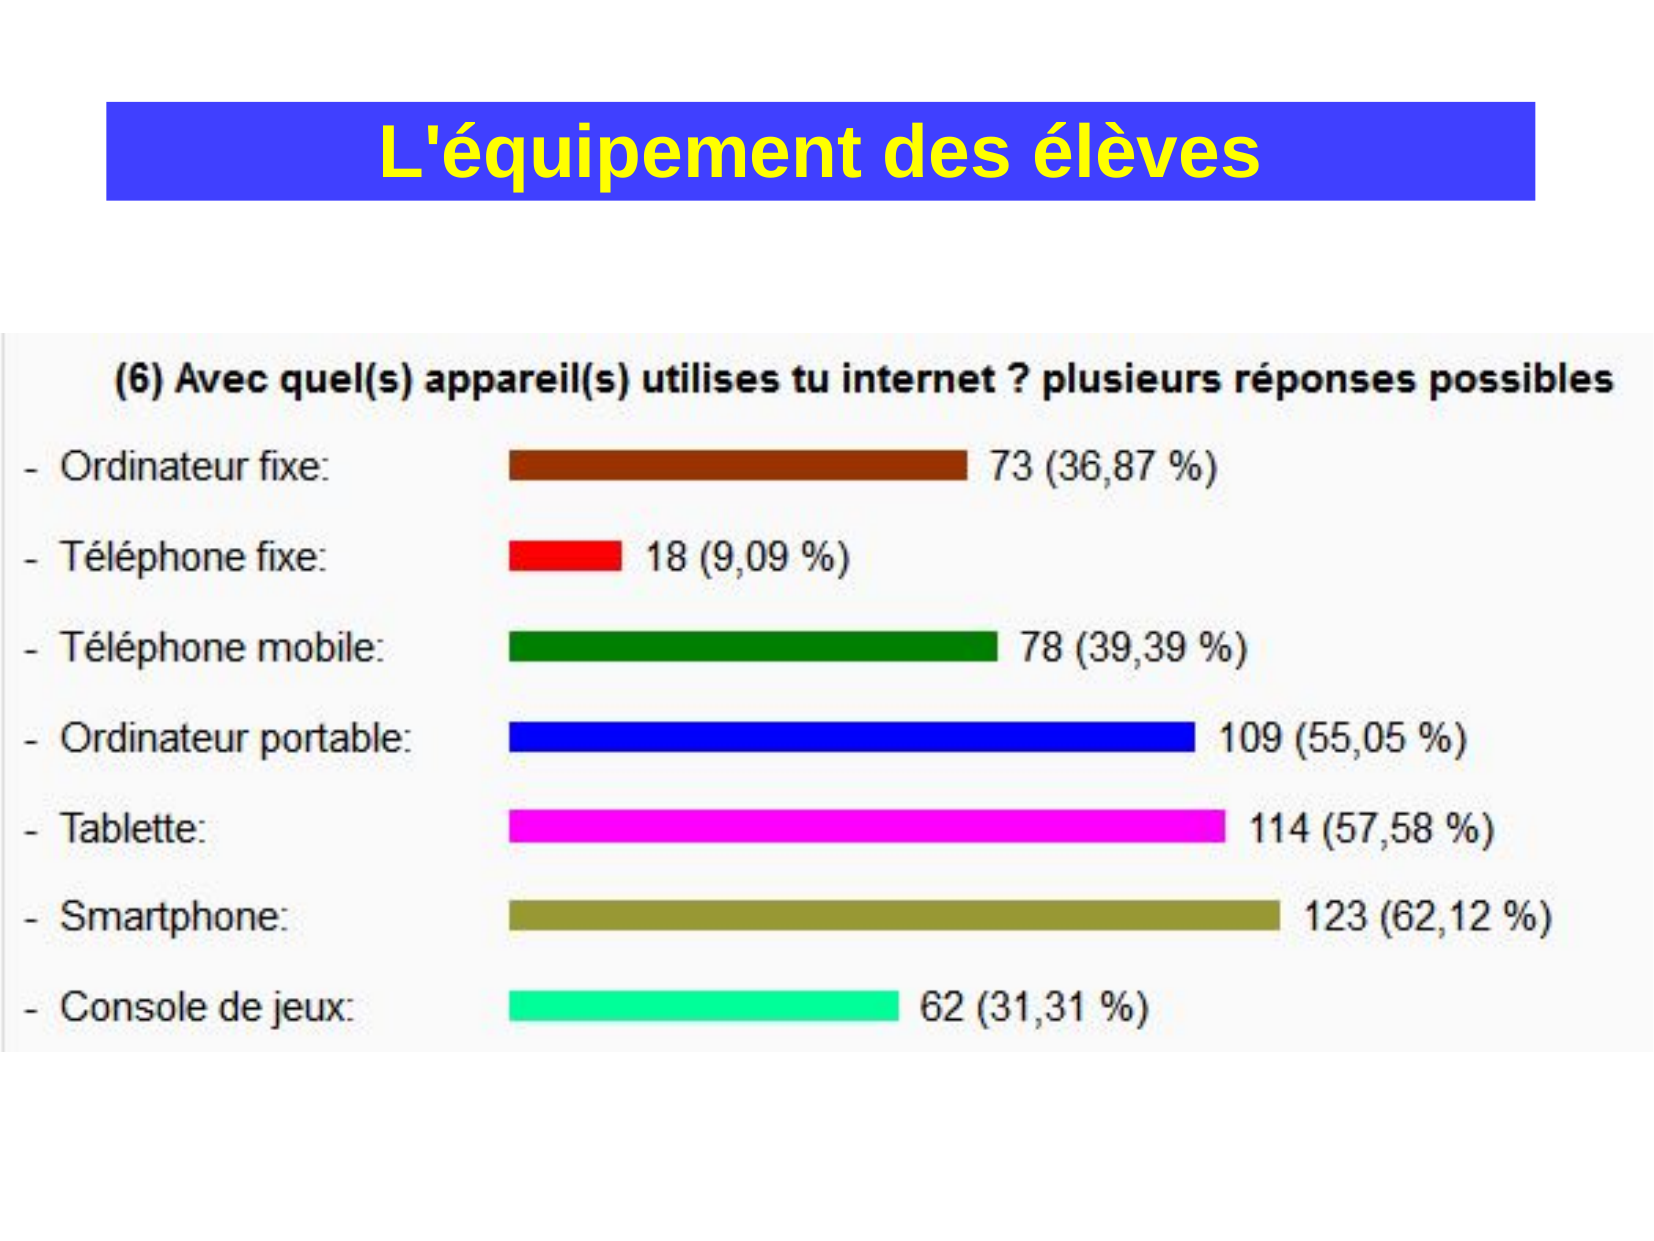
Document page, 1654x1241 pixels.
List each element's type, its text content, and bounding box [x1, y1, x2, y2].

picture [0, 333, 1654, 1052]
text_box L'équipement des élèves [106, 101, 1536, 201]
